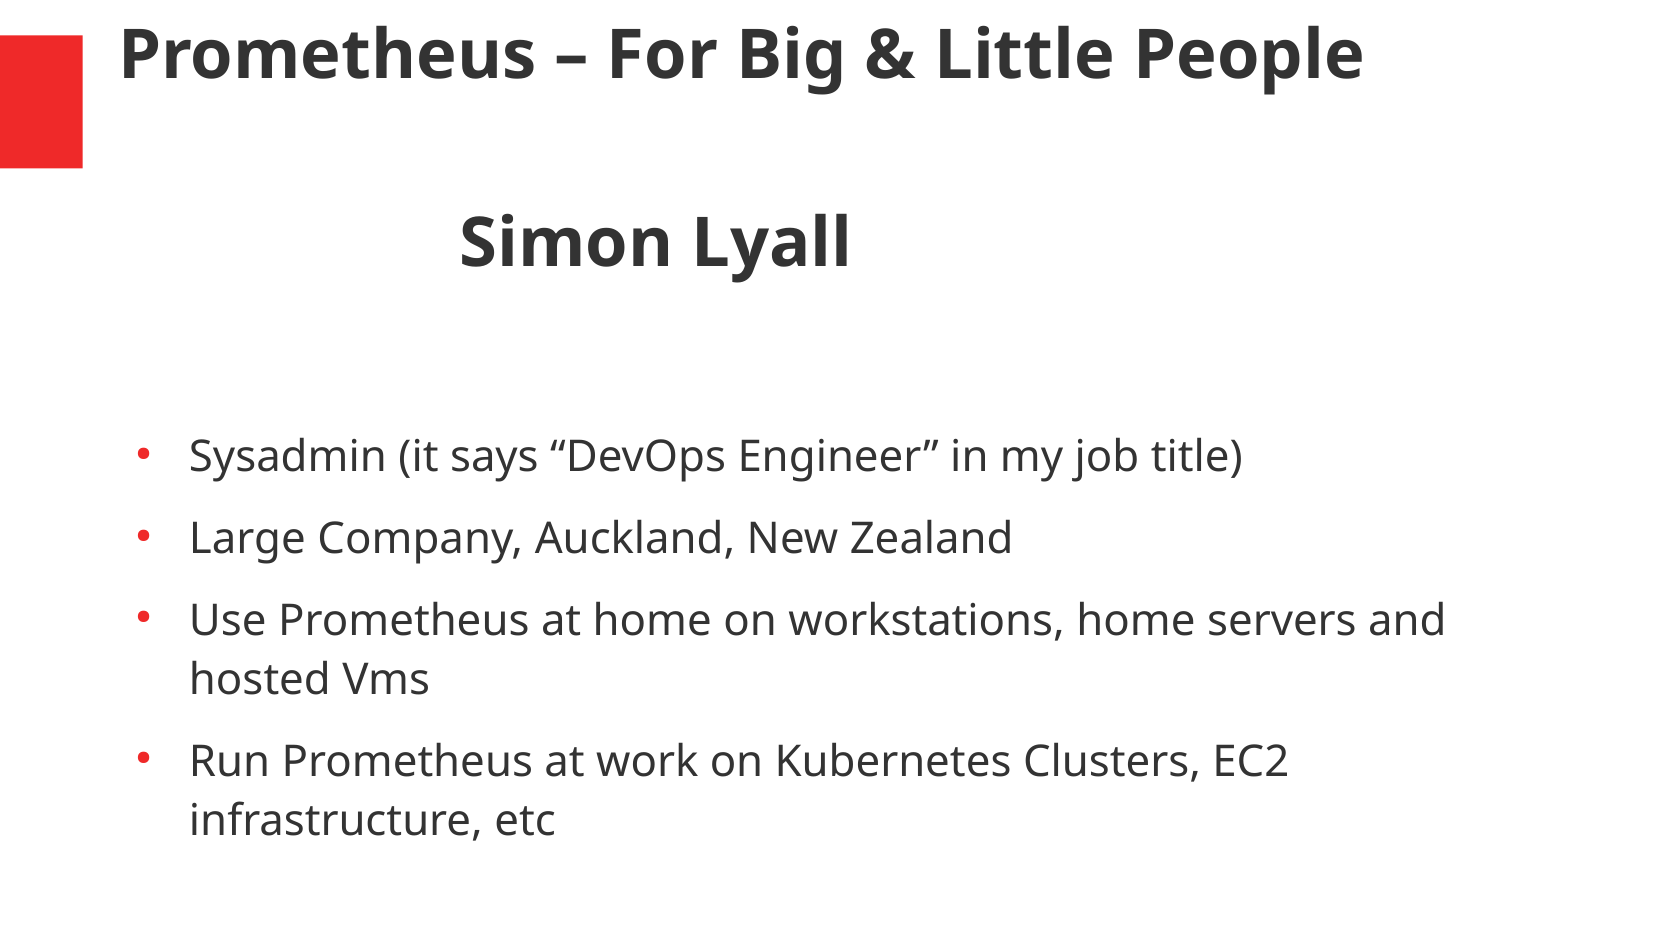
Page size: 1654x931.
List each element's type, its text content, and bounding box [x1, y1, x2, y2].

list Sysadmin (it says “DevOps Engineer” in my job title) Large Company, Auckland, New Zealand Use Prometheus at home on workstations, home servers and hosted Vms Run Prometheus at work on Kubernetes Clusters, EC2 infrastructure, etc [118, 425, 1536, 882]
title Prometheus – For Big & Little People Simon Lyall [118, 25, 1571, 266]
